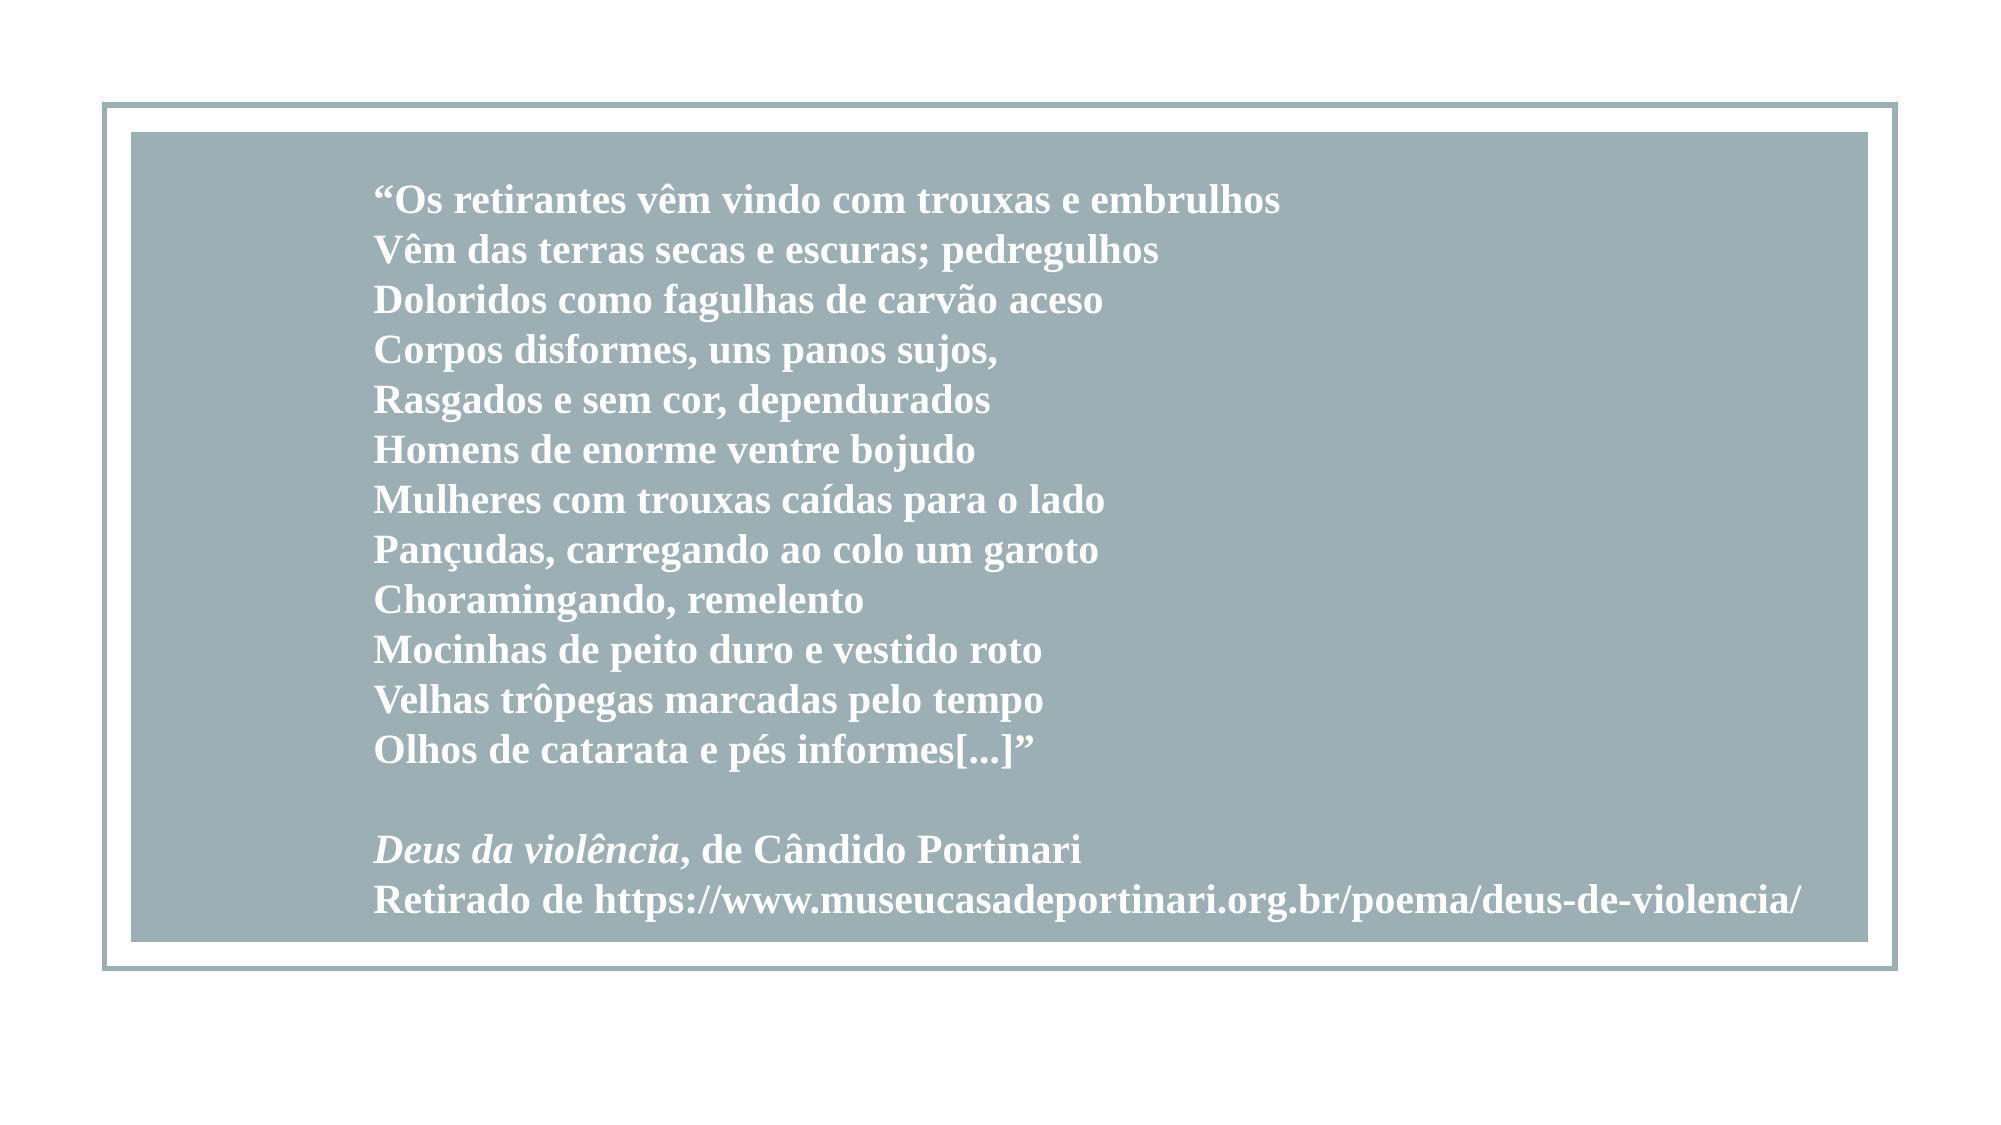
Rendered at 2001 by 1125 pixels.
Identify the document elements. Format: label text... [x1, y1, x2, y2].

text_box “Os retirantes vêm vindo com trouxas e embrulhos Vêm das terras secas e escuras; pedregulhos Doloridos como fagulhas de carvão aceso Corpos disformes, uns panos sujos, Rasgados e sem cor, dependurados Homens de enorme ventre bojudo Mulheres com trouxas caídas para o lado Pançudas, carregando ao colo um garoto Choramingando, remelento Mocinhas de peito duro e vestido roto Velhas trôpegas marcadas pelo tempo Olhos de catarata e pés informes[...]” Deus da violência, de Cândido Portinari Retirado de https://www.museucasadeportinari.org.br/poema/deus-de-violencia/ [358, 164, 1818, 937]
text_box [131, 132, 1868, 942]
